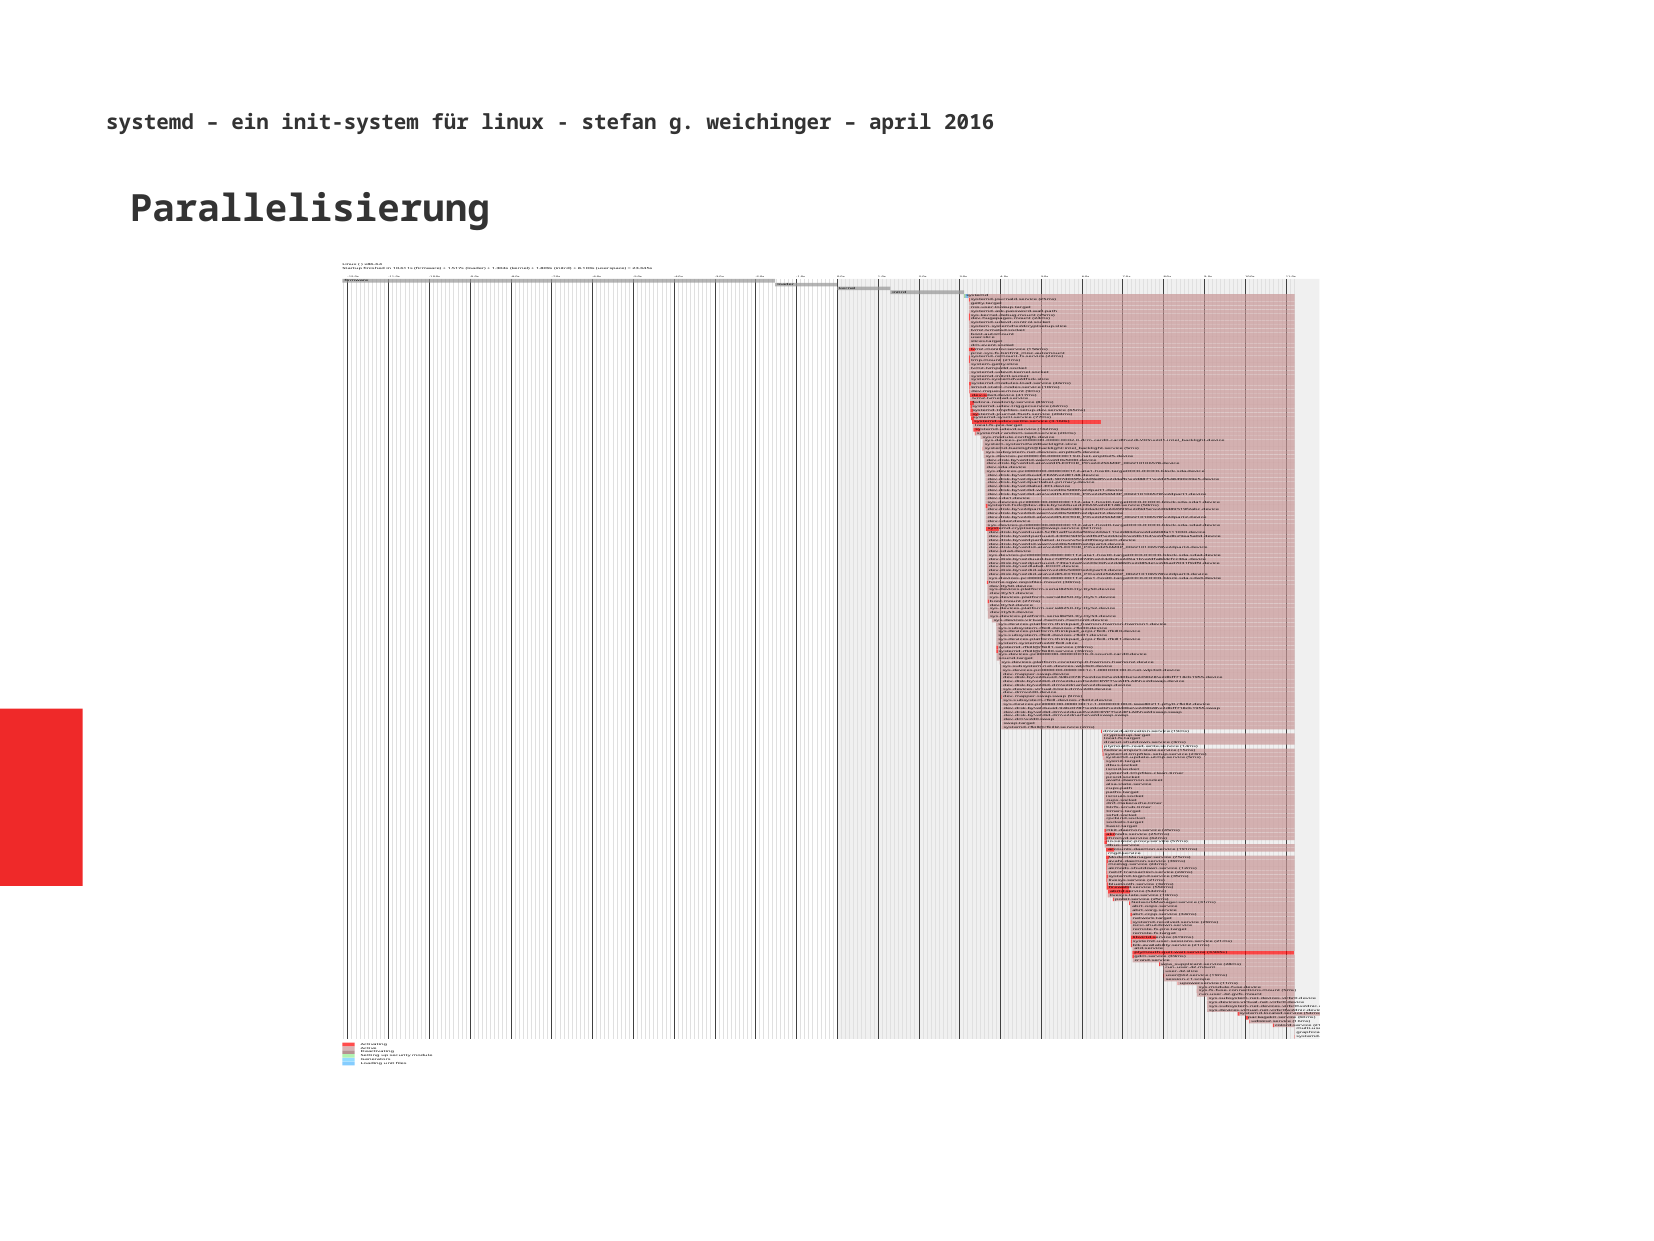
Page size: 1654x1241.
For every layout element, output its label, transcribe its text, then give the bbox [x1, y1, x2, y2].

title systemd – ein init-system für linux - stefan g. weichinger – april 2016 [106, 59, 1512, 184]
picture [334, 259, 1320, 1068]
list Parallelisierung [129, 181, 1536, 1111]
